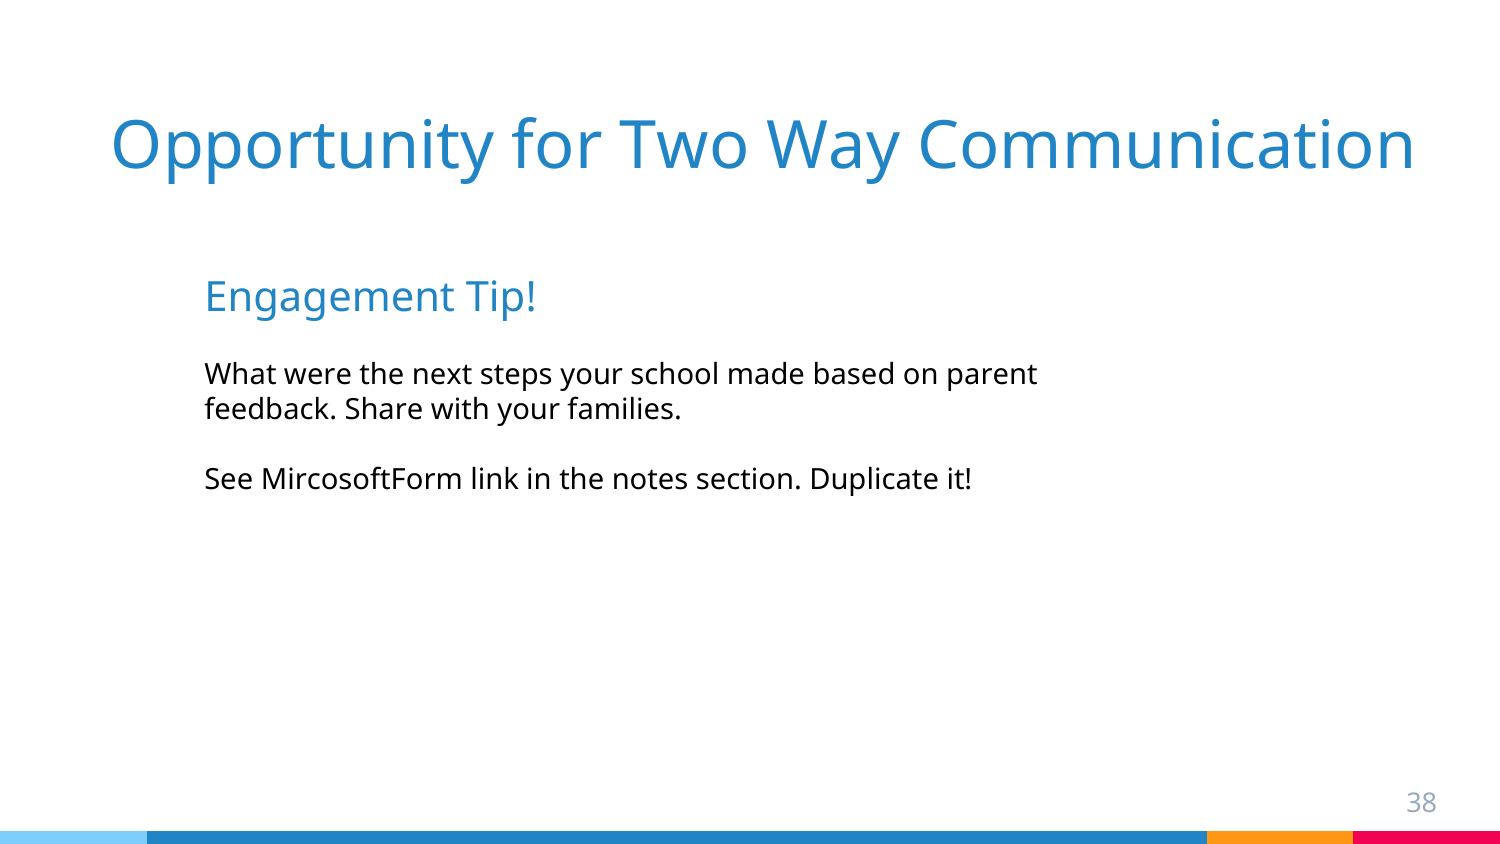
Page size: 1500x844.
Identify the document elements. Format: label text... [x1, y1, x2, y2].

text_box [1391, 770, 1482, 822]
text_box Engagement Tip! What were the next steps your school made based on parent feedback. Share with your families. See MircosoftForm link in the notes section. Duplicate it! [189, 227, 1169, 541]
title Opportunity for Two Way Communication [95, 56, 1452, 198]
